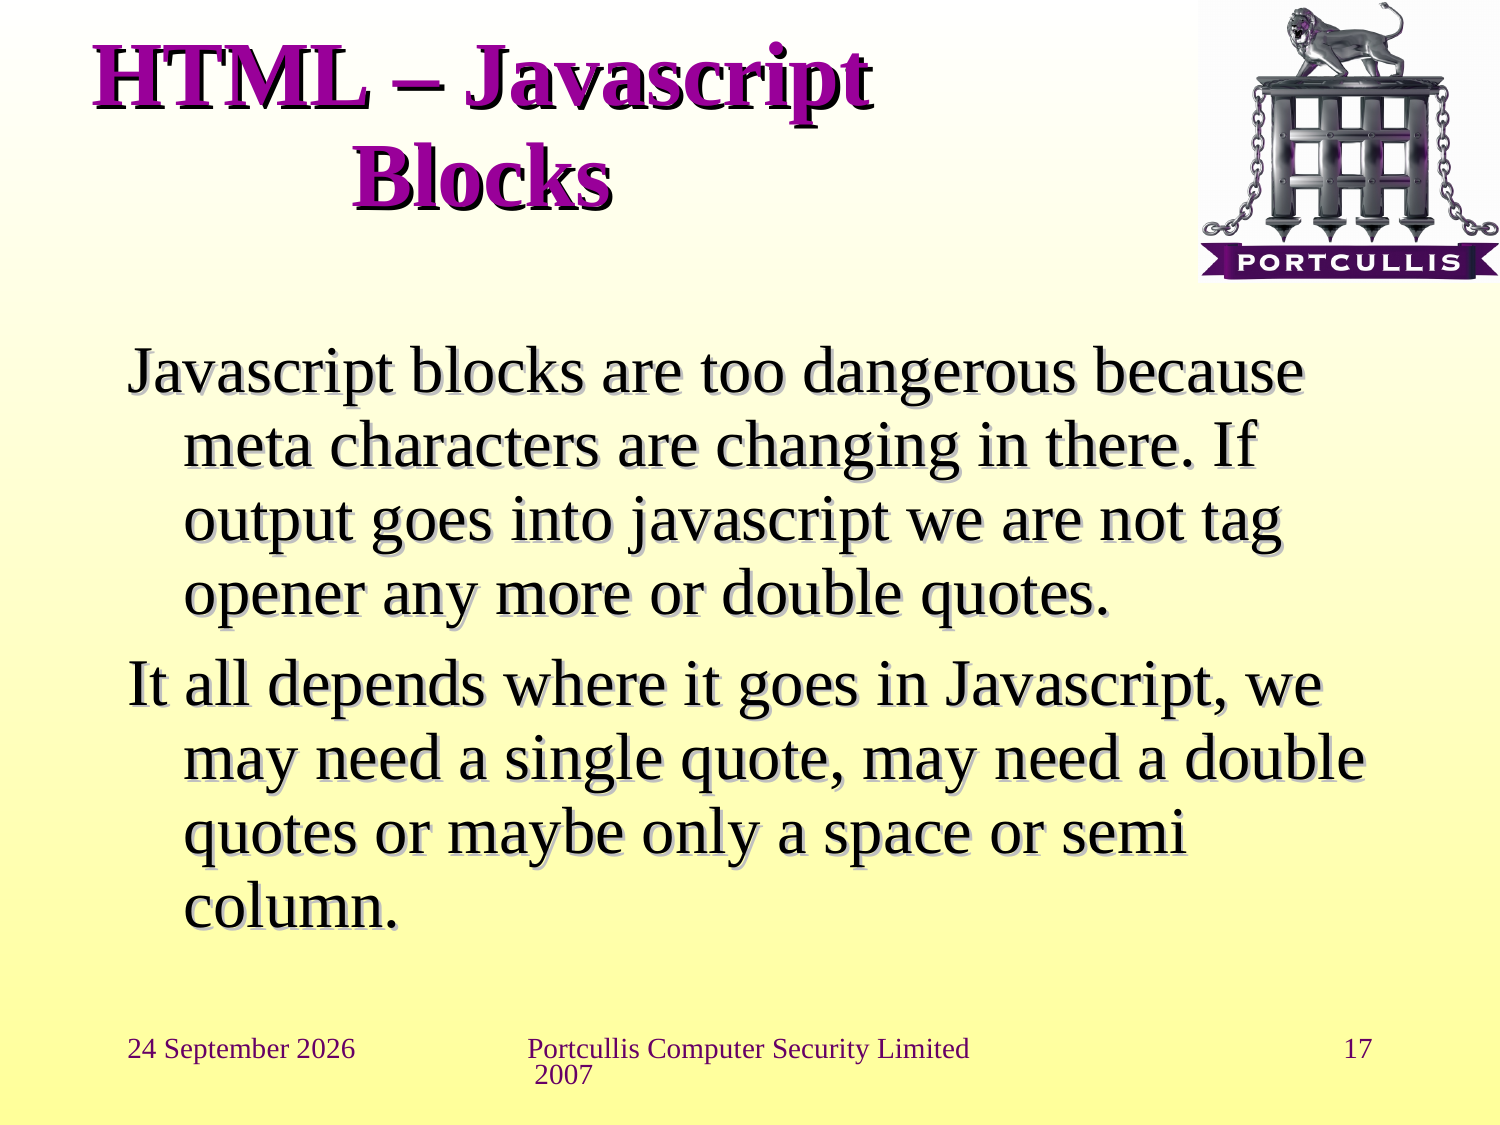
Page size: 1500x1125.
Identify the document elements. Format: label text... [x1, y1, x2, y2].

picture [1198, 0, 1500, 283]
title HTML – Javascript Blocks [0, 0, 963, 250]
list Javascript blocks are too dangerous because meta characters are changing in there. If output goes into javascript we are not tag opener any more or double quotes. It all depends where it goes in Javascript, we may need a single quote, may need a double quotes or maybe only a space or semi column. [112, 324, 1388, 1001]
